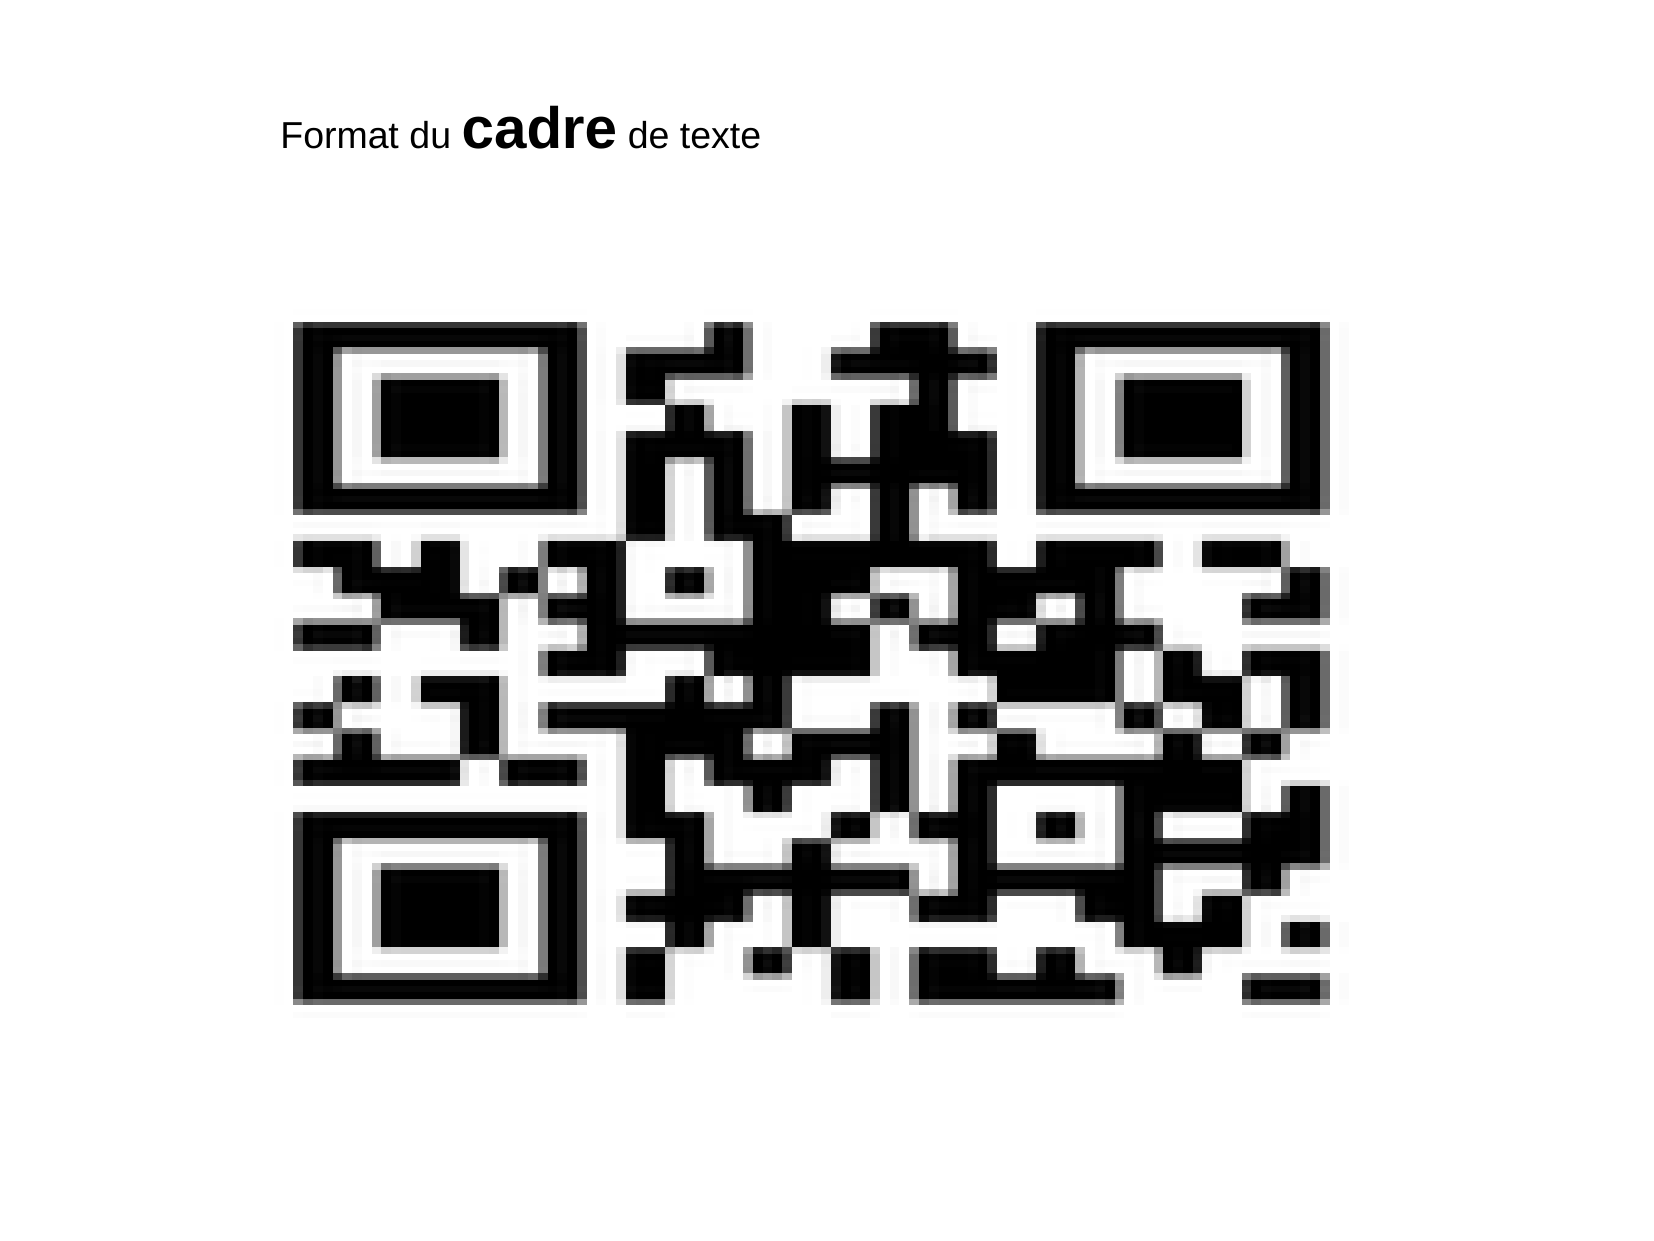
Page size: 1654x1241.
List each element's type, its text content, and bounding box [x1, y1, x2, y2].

text_box Format du cadre de texte [265, 88, 1270, 170]
picture [118, 206, 1506, 1123]
